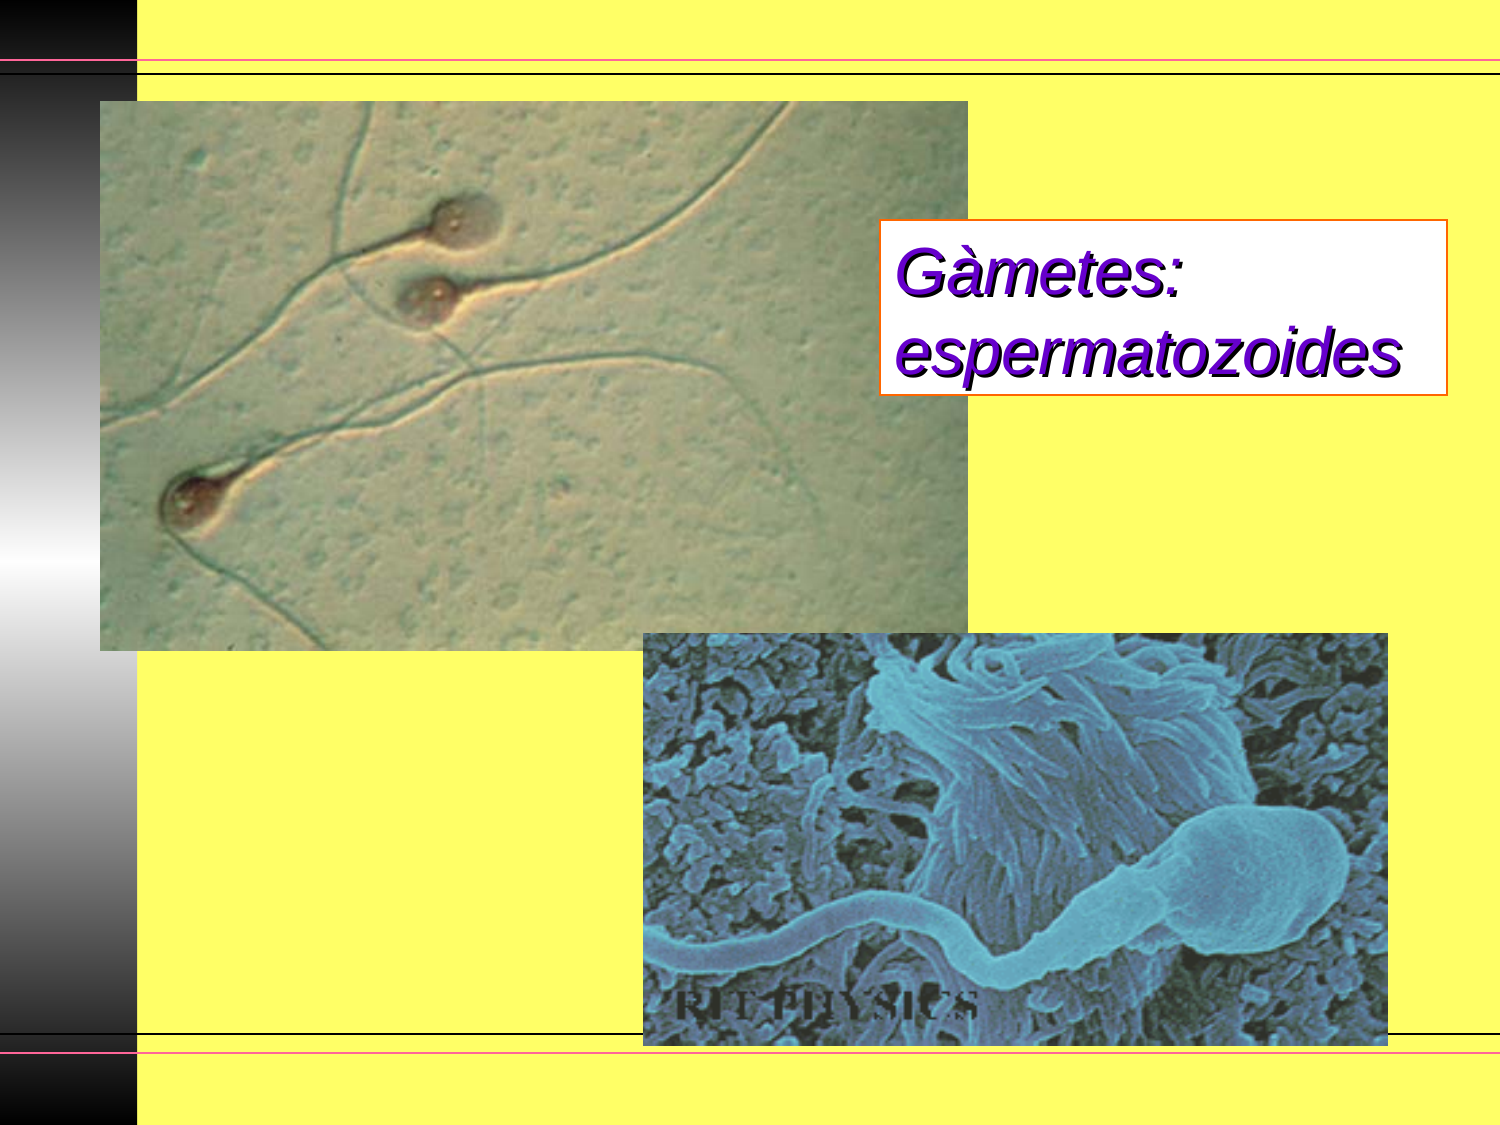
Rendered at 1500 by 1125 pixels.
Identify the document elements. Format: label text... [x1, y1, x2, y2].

text_box Gàmetes: espermatozoides [879, 219, 1447, 396]
picture [100, 101, 1388, 1046]
